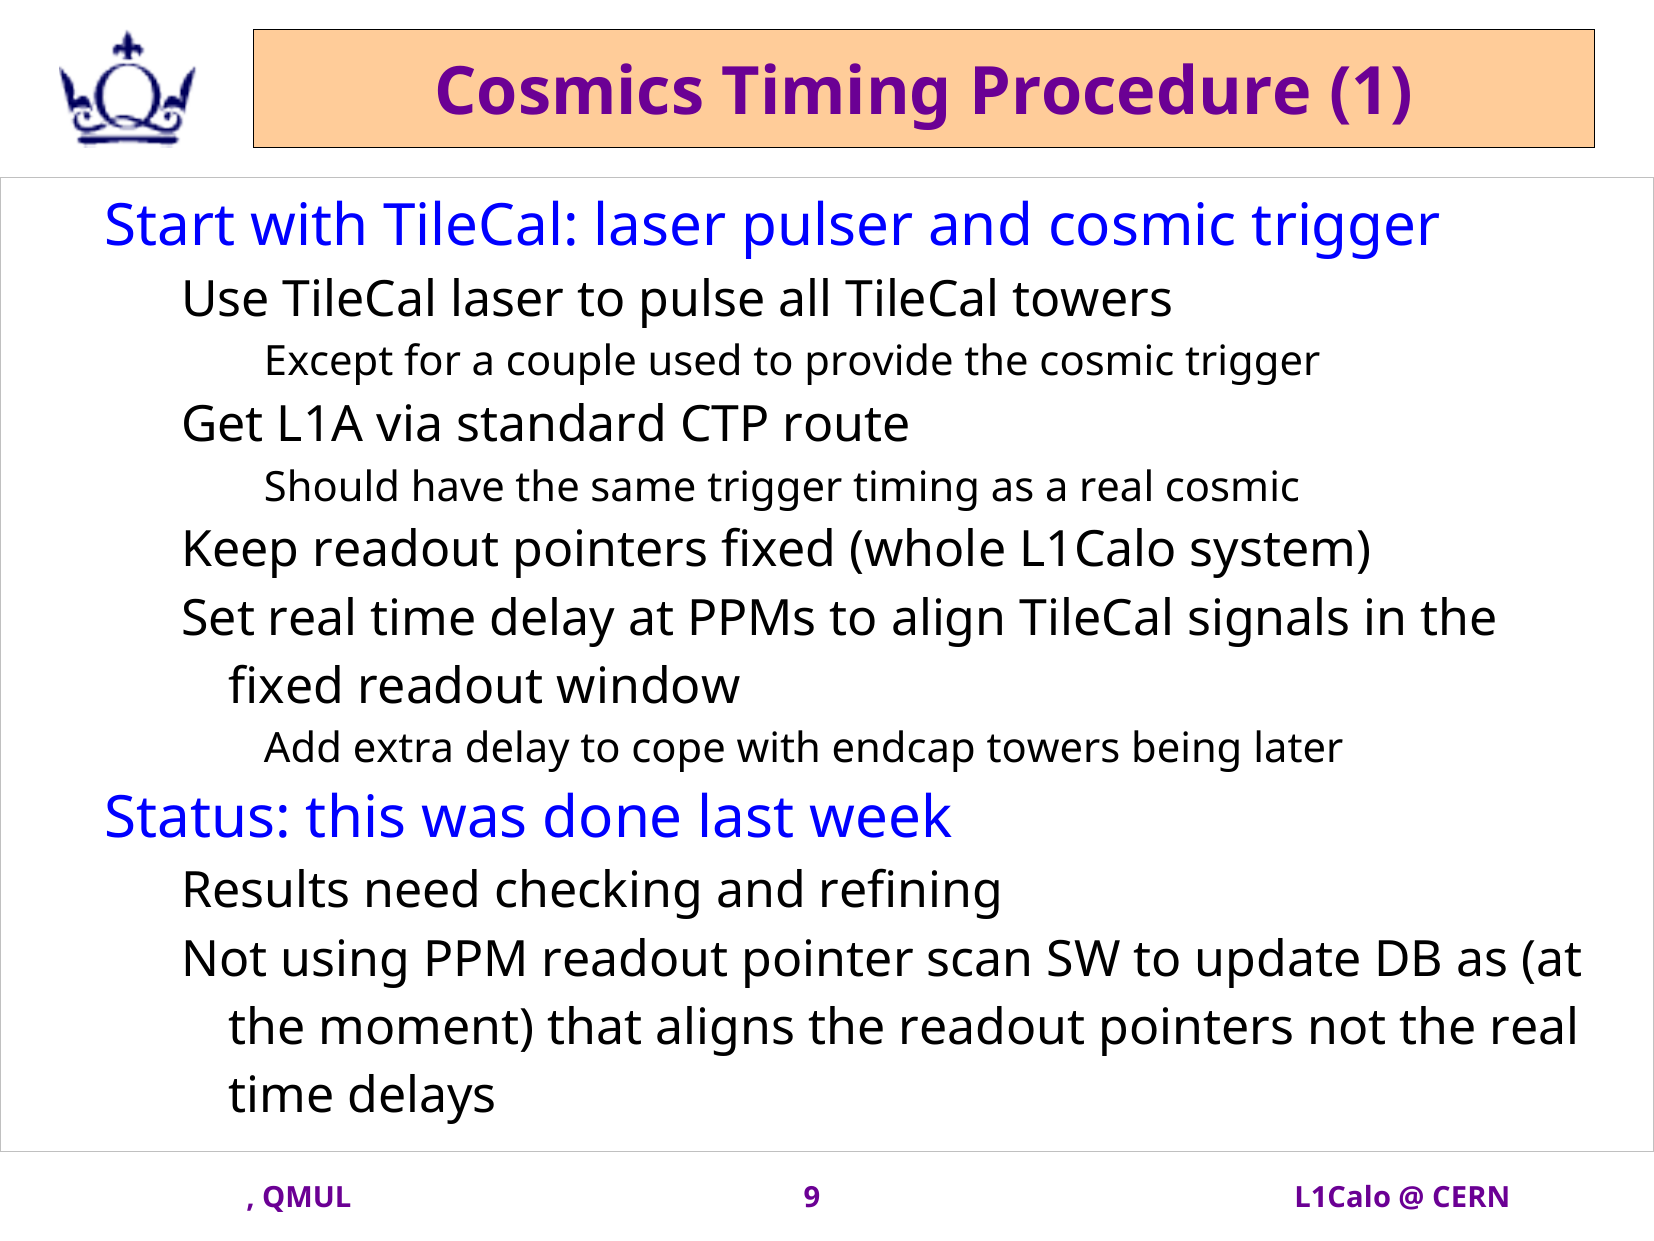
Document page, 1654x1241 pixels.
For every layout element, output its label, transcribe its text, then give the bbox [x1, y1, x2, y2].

list Start with TileCal: laser pulser and cosmic trigger Use TileCal laser to pulse all TileCal towers Except for a couple used to provide the cosmic trigger Get L1A via standard CTP route Should have the same trigger timing as a real cosmic Keep readout pointers fixed (whole L1Calo system) Set real time delay at PPMs to align TileCal signals in the fixed readout window Add extra delay to cope with endcap towers being later Status: this was done last week Results need checking and refining Not using PPM readout pointer scan SW to update DB as (at the moment) that aligns the readout pointers not the real time delays [86, 183, 1586, 1151]
picture [59, 29, 200, 148]
title Cosmics Timing Procedure (1) [253, 29, 1595, 148]
